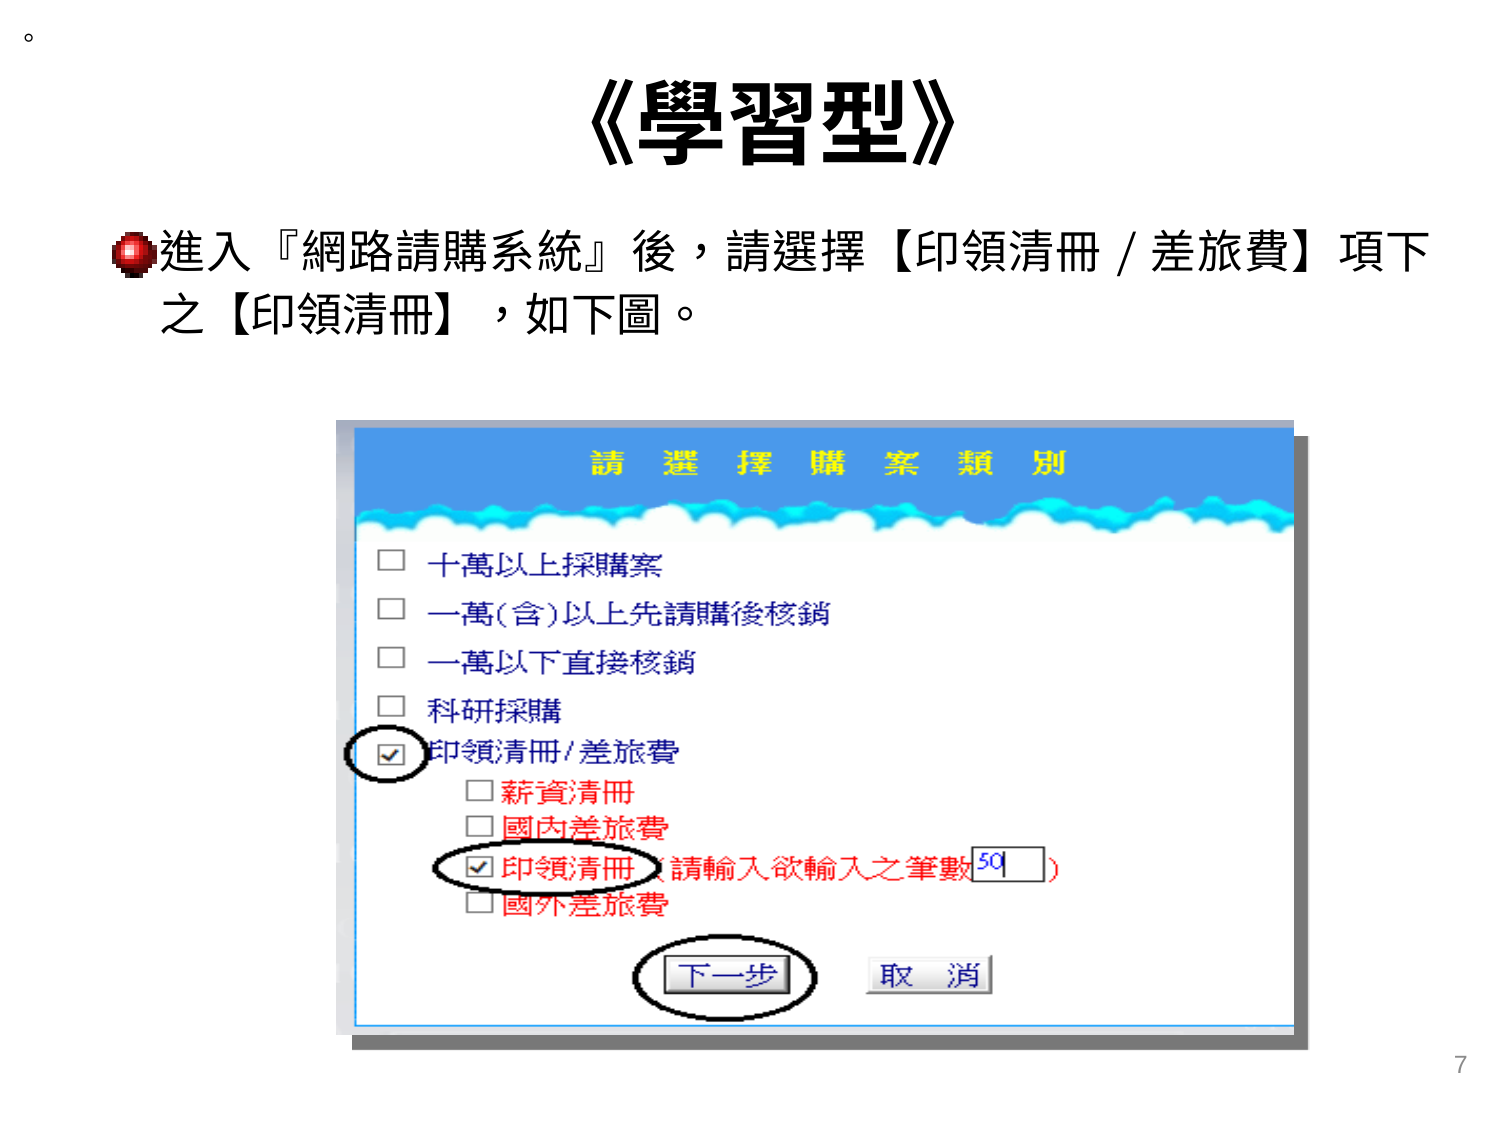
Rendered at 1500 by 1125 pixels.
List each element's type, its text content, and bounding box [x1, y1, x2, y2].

title 《學習型》 [277, 45, 1270, 197]
list 進入『網路請購系統』後，請選擇【印領清冊/差旅費】項下之【印領清冊】，如下圖。 [88, 208, 1447, 1071]
text_box 。 [0, 13, 58, 62]
slide_number <編號> [1139, 1024, 1490, 1103]
picture [336, 420, 1294, 1035]
